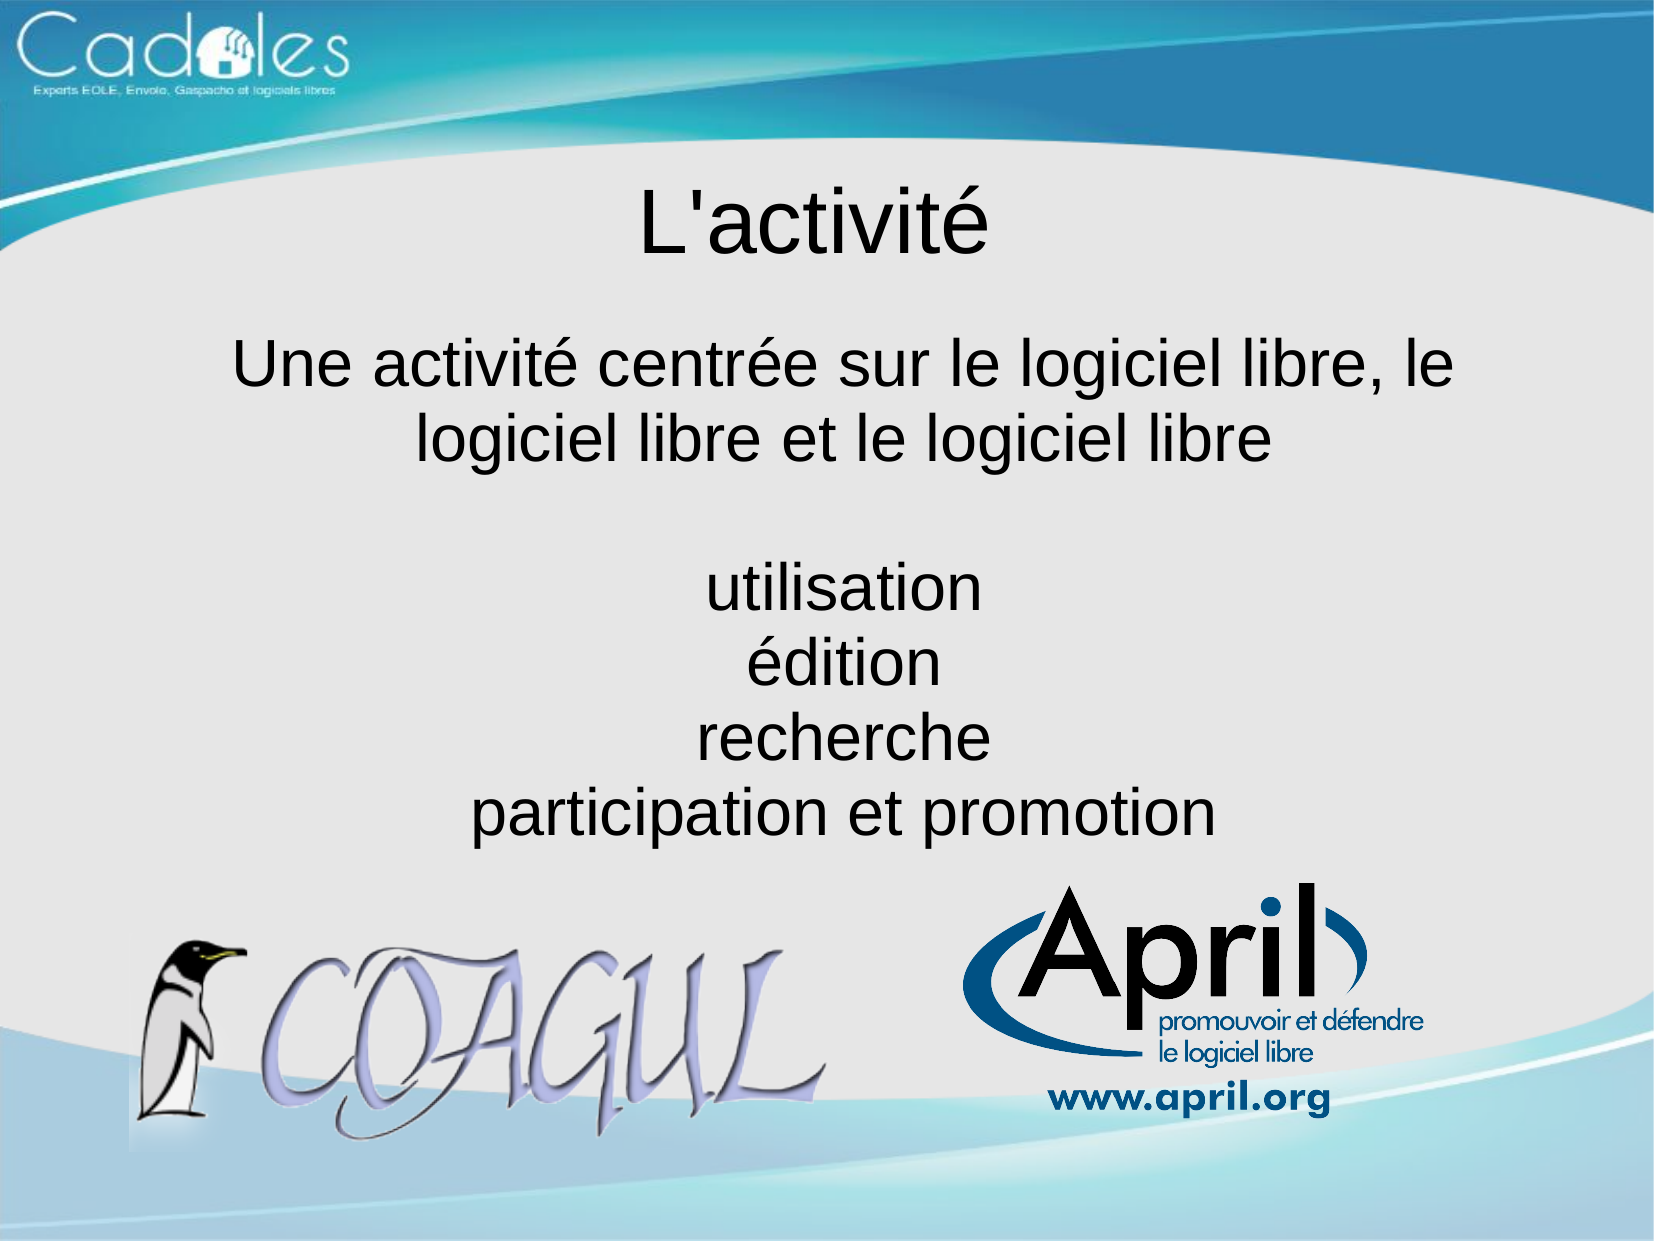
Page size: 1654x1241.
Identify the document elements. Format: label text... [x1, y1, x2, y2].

subtitle Une activité centrée sur le logiciel libre, le logiciel libre et le logiciel libre utilisation édition recherche participation et promotion [141, 325, 1548, 851]
title L'activité [70, 118, 1559, 326]
picture [0, 0, 1654, 1241]
